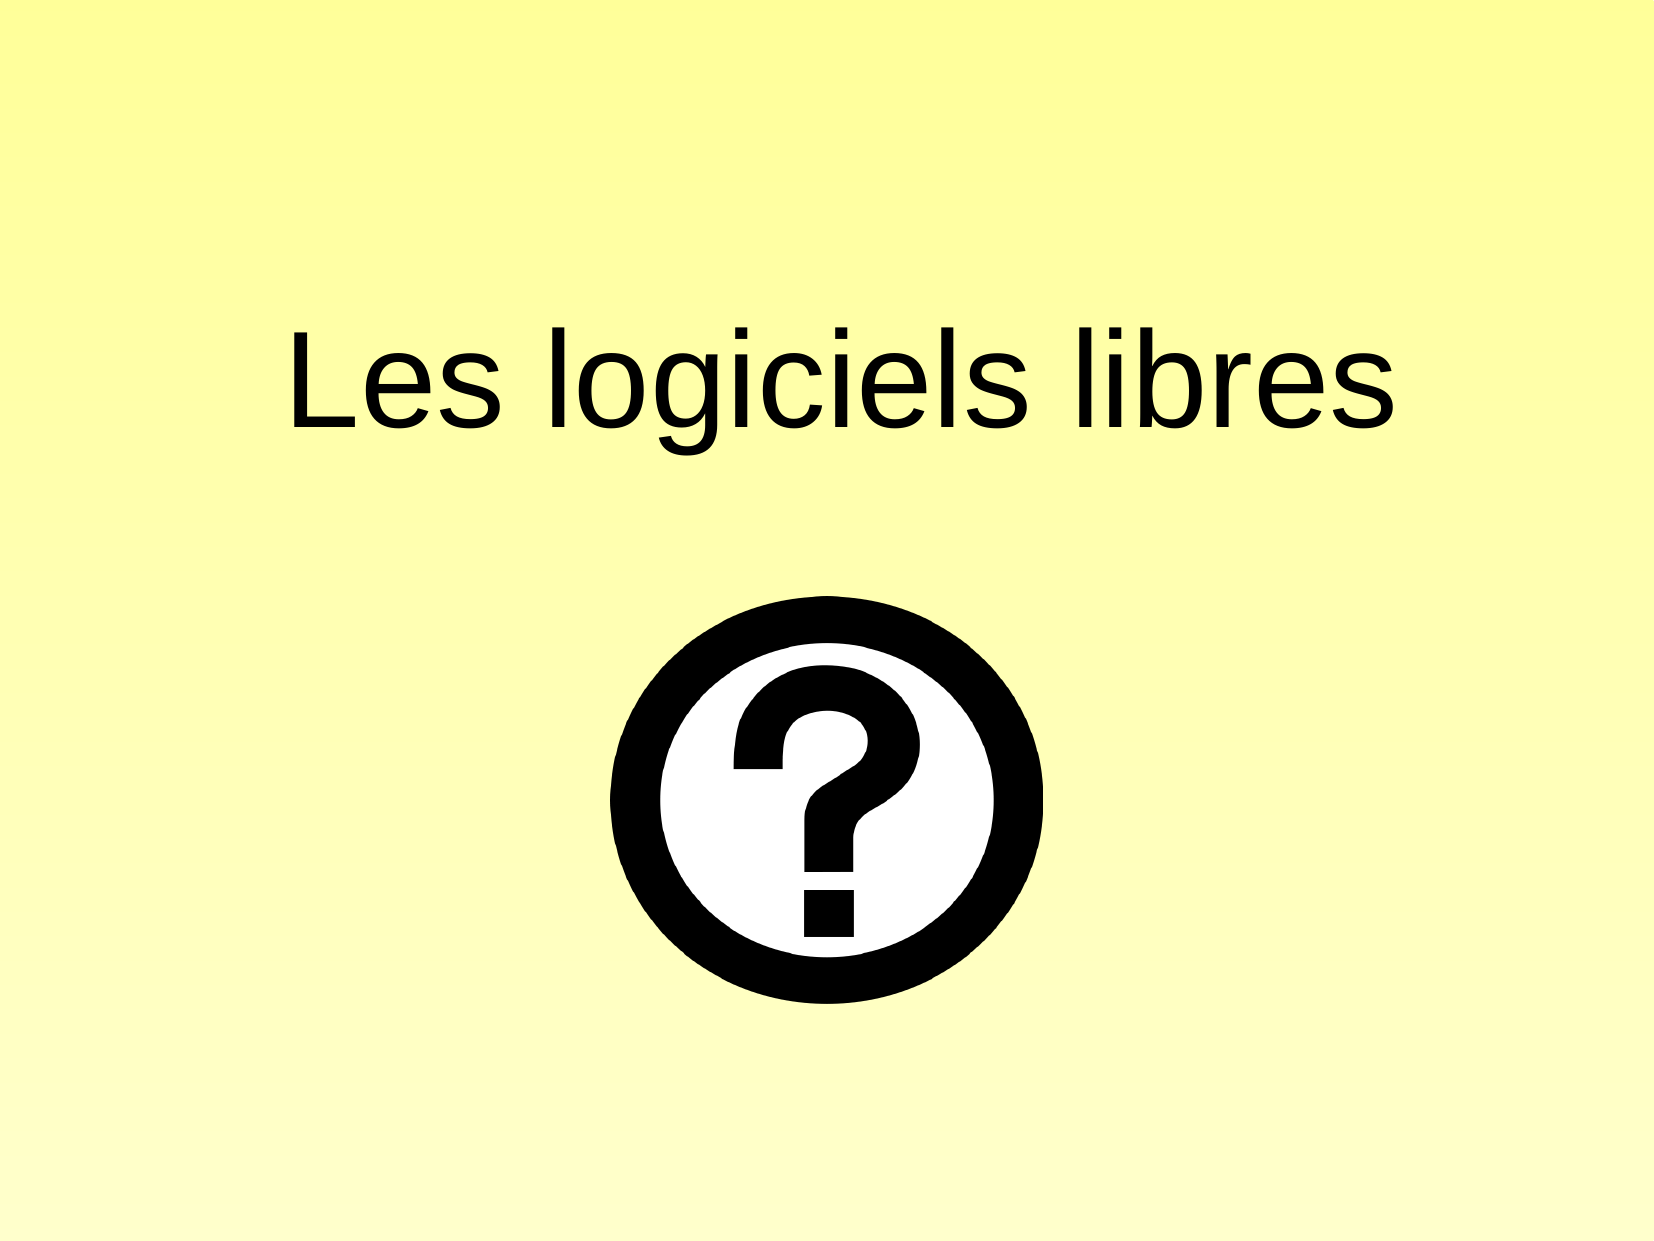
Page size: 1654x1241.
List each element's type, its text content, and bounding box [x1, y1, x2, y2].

picture [610, 596, 1043, 1004]
text_box Les logiciels libres [206, 295, 1477, 857]
